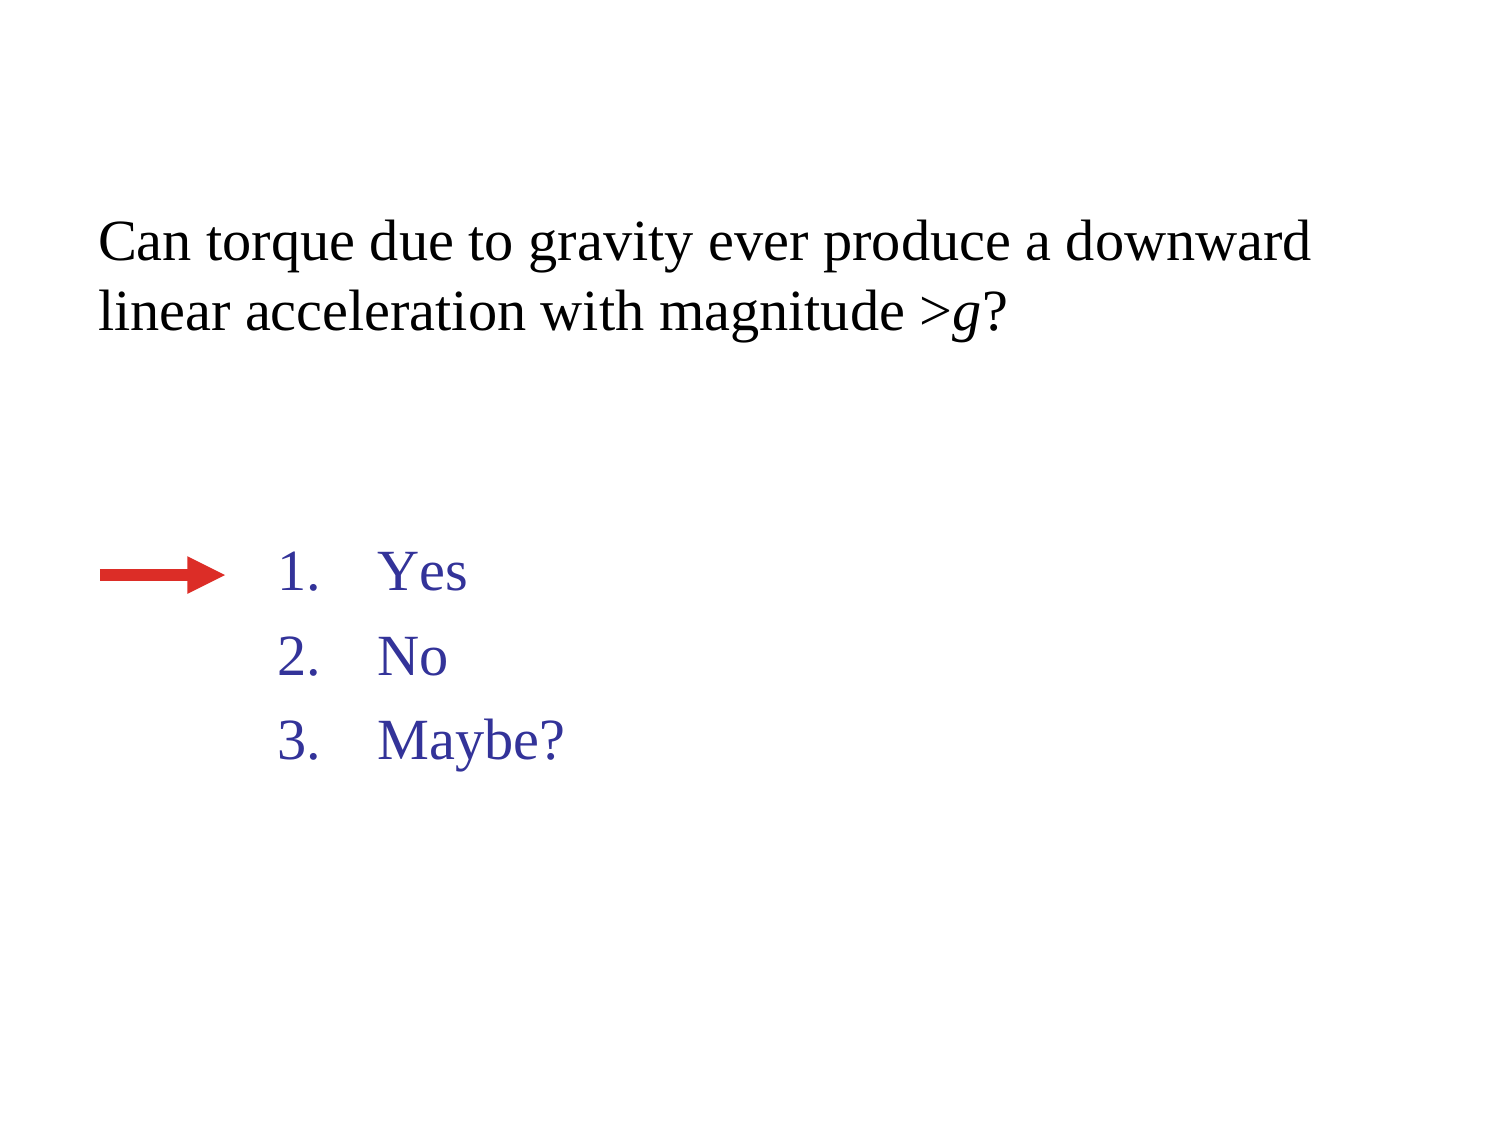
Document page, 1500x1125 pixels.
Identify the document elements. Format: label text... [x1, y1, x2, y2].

text_box Can torque due to gravity ever produce a downward linear acceleration with magnitude >g? [83, 194, 1363, 351]
list Yes No Maybe? [262, 524, 638, 938]
